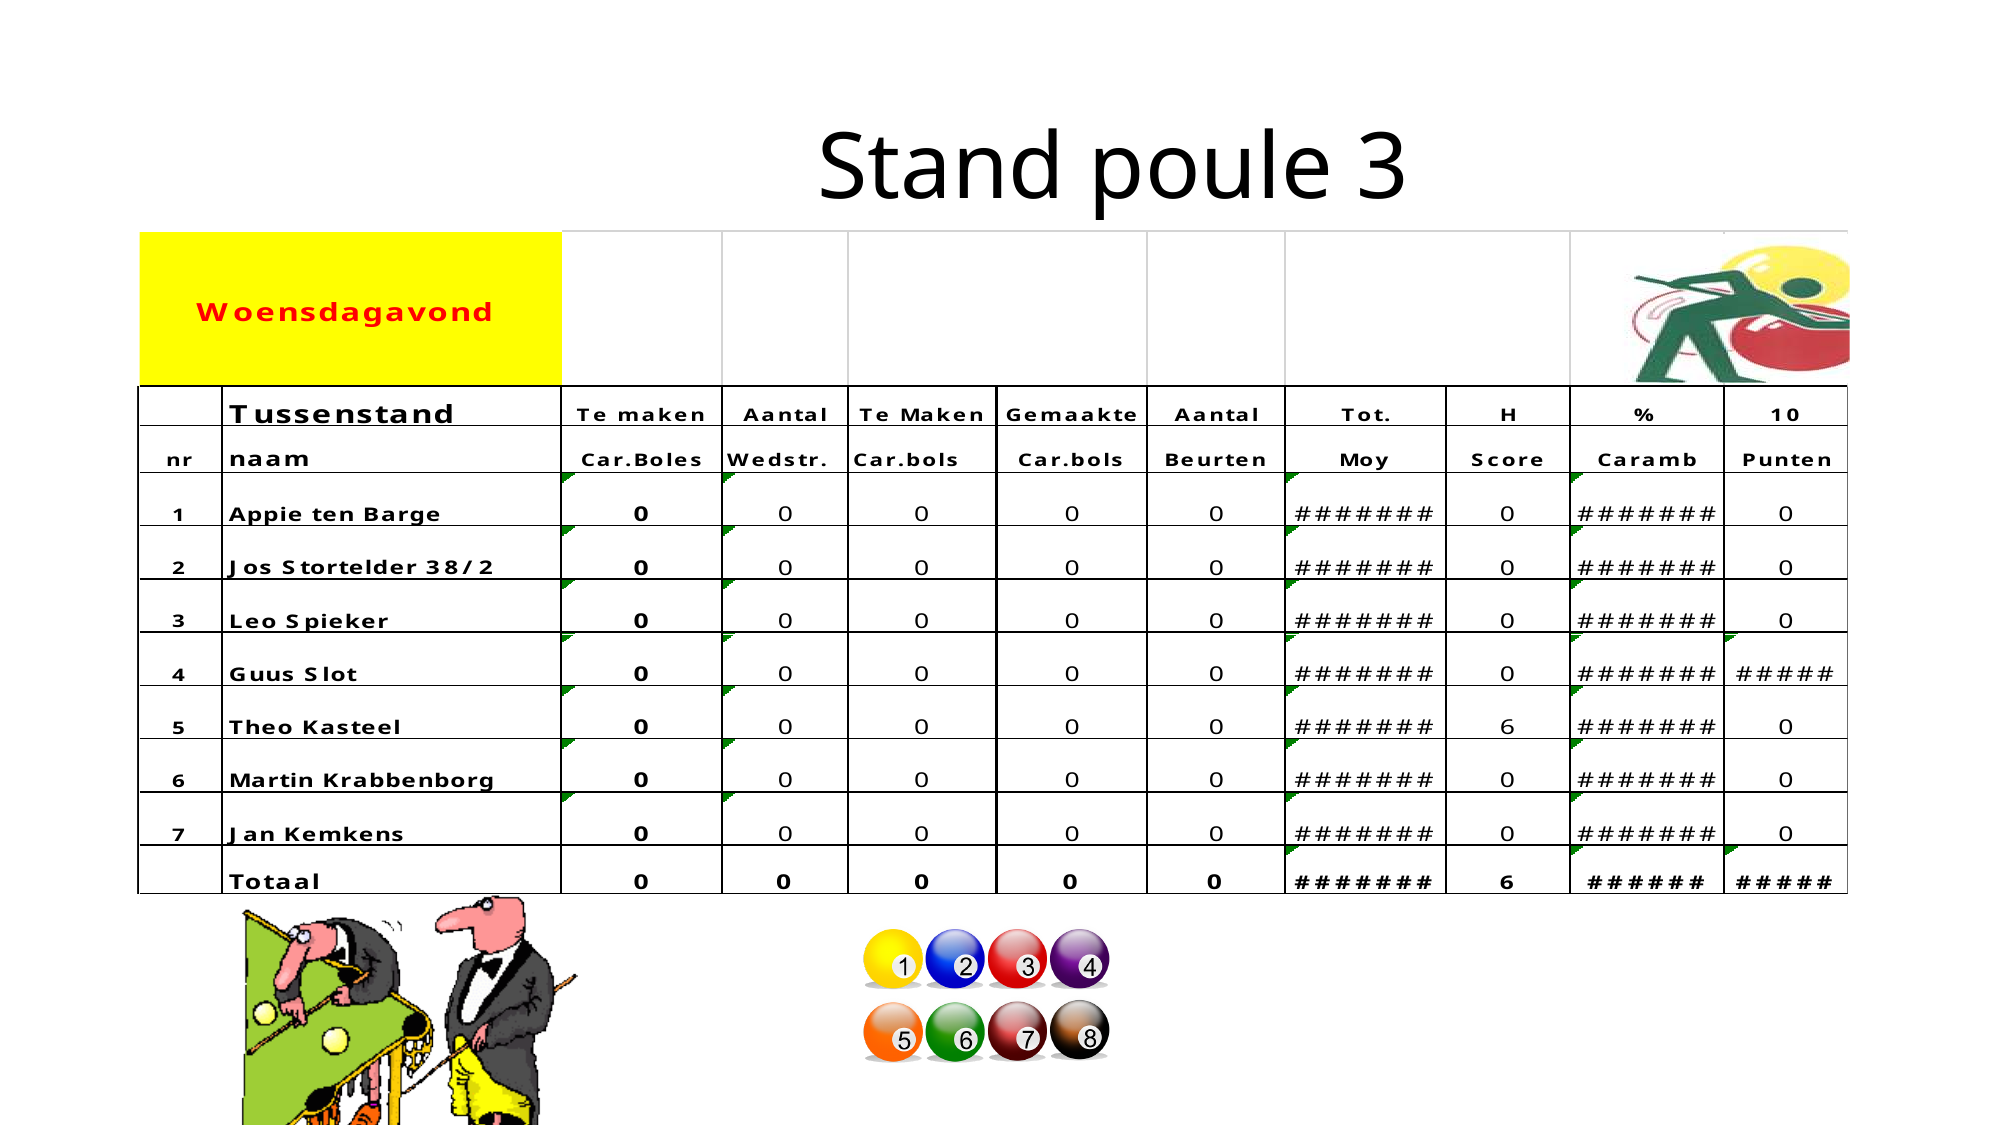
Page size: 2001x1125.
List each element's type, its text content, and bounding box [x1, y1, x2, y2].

picture [862, 919, 1111, 1066]
title Stand poule 3 [137, 59, 1863, 278]
picture [137, 230, 1850, 1125]
